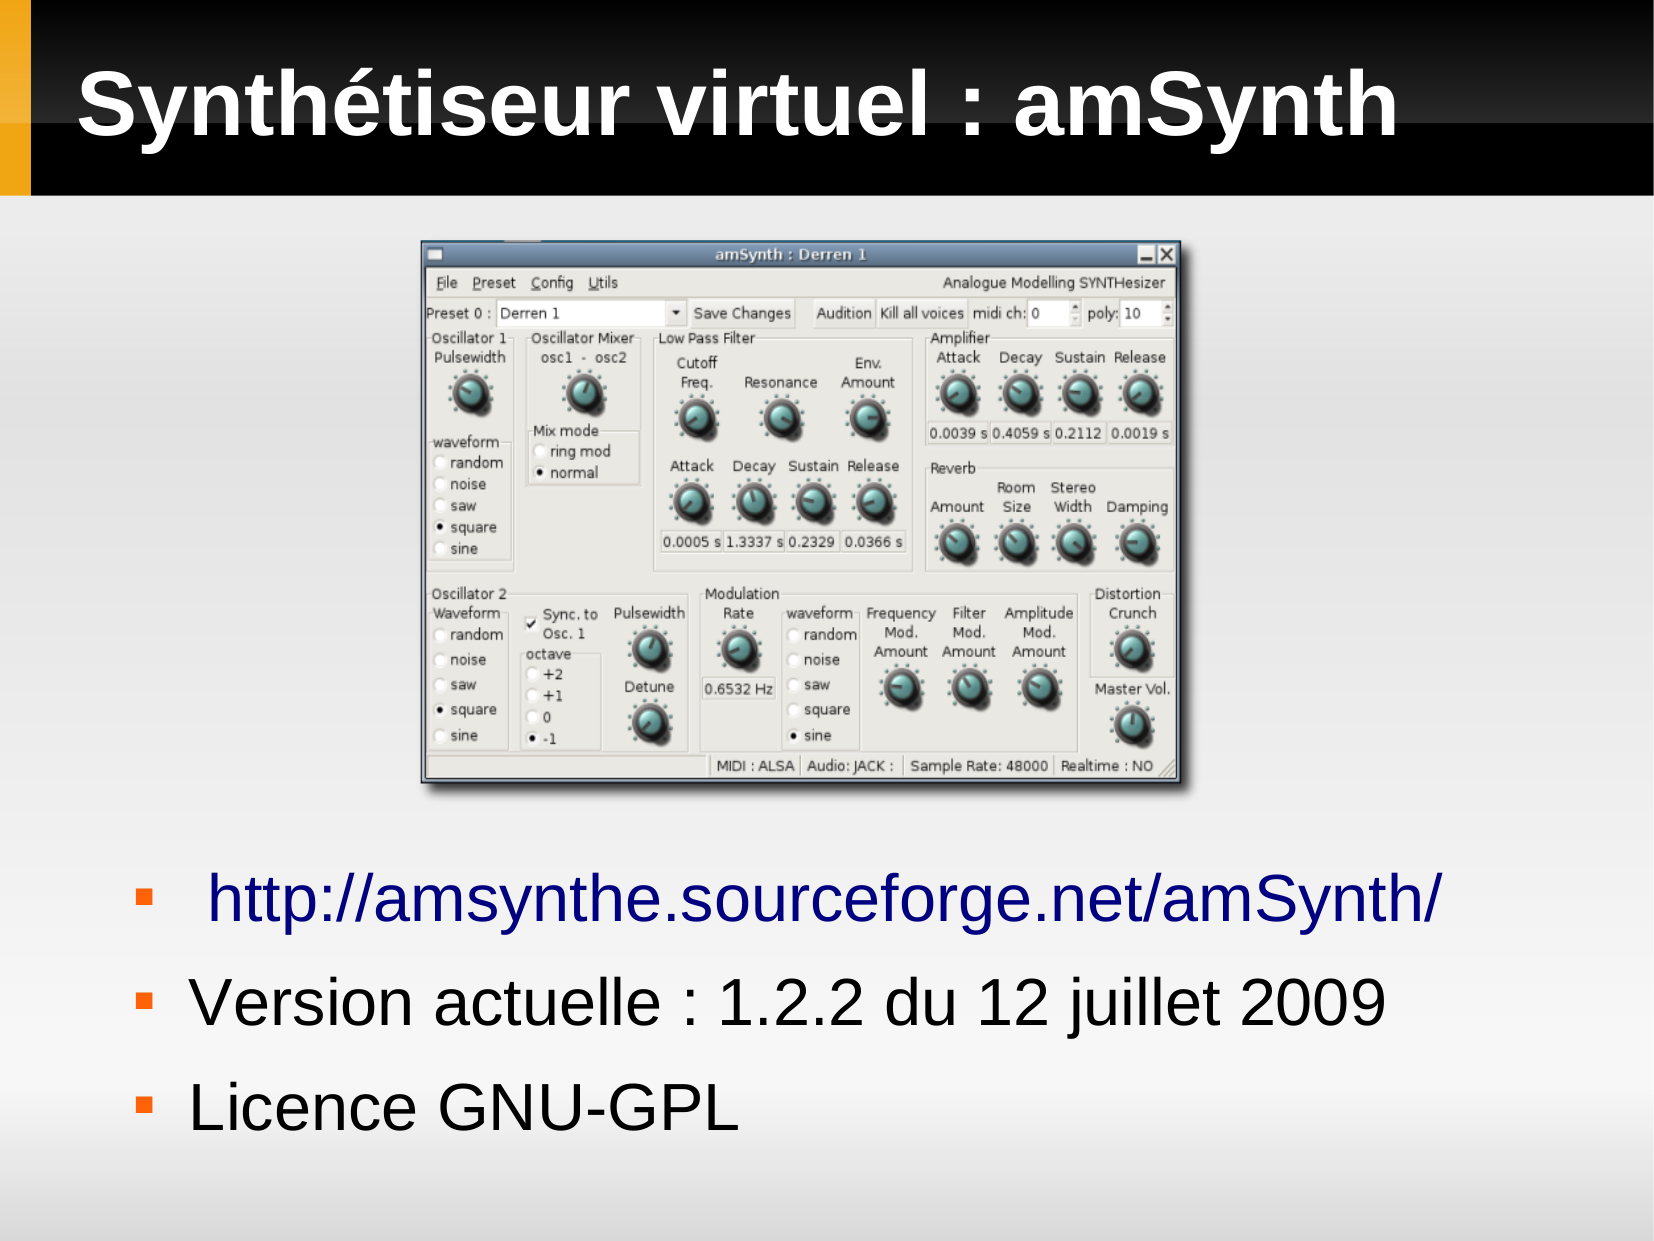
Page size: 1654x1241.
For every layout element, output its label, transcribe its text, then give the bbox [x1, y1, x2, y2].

picture [0, 0, 1654, 1241]
list http://amsynthe.sourceforge.net/amSynth/ Version actuelle : 1.2.2 du 12 juillet 2009 Licence GNU-GPL [118, 860, 1565, 1145]
title Synthétiseur virtuel : amSynth [76, 7, 1565, 200]
